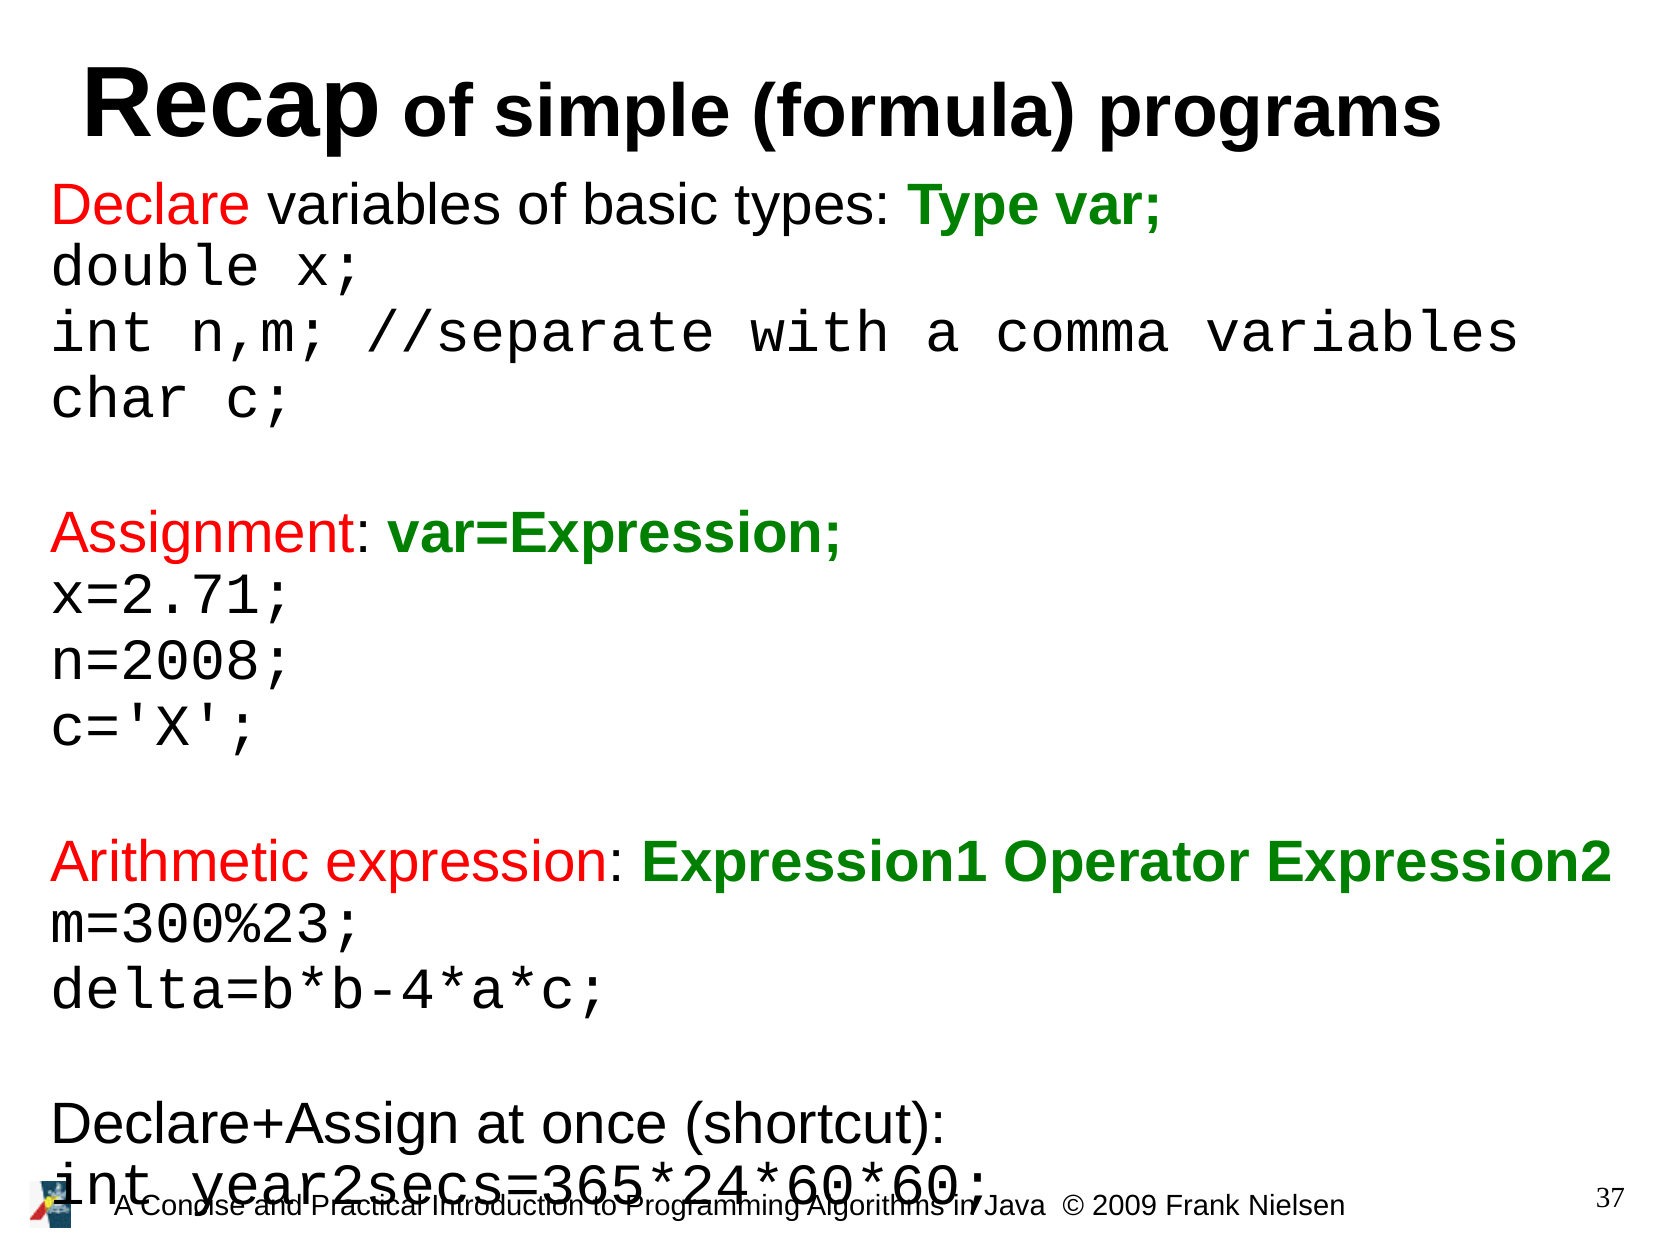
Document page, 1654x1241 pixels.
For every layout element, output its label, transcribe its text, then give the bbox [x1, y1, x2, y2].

text_box Recap of simple (formula) programs [67, 38, 1595, 164]
text_box Declare variables of basic types: Type var; double x; int n,m; //separate with a comma variables char c; Assignment: var=Expression; x=2.71; n=2008; c='X'; Arithmetic expression: Expression1 Operator Expression2 m=300%23; delta=b*b-4*a*c; Declare+Assign at once (shortcut): int year2secs=365*24*60*60; [35, 164, 1645, 1241]
picture [29, 1181, 35, 1228]
